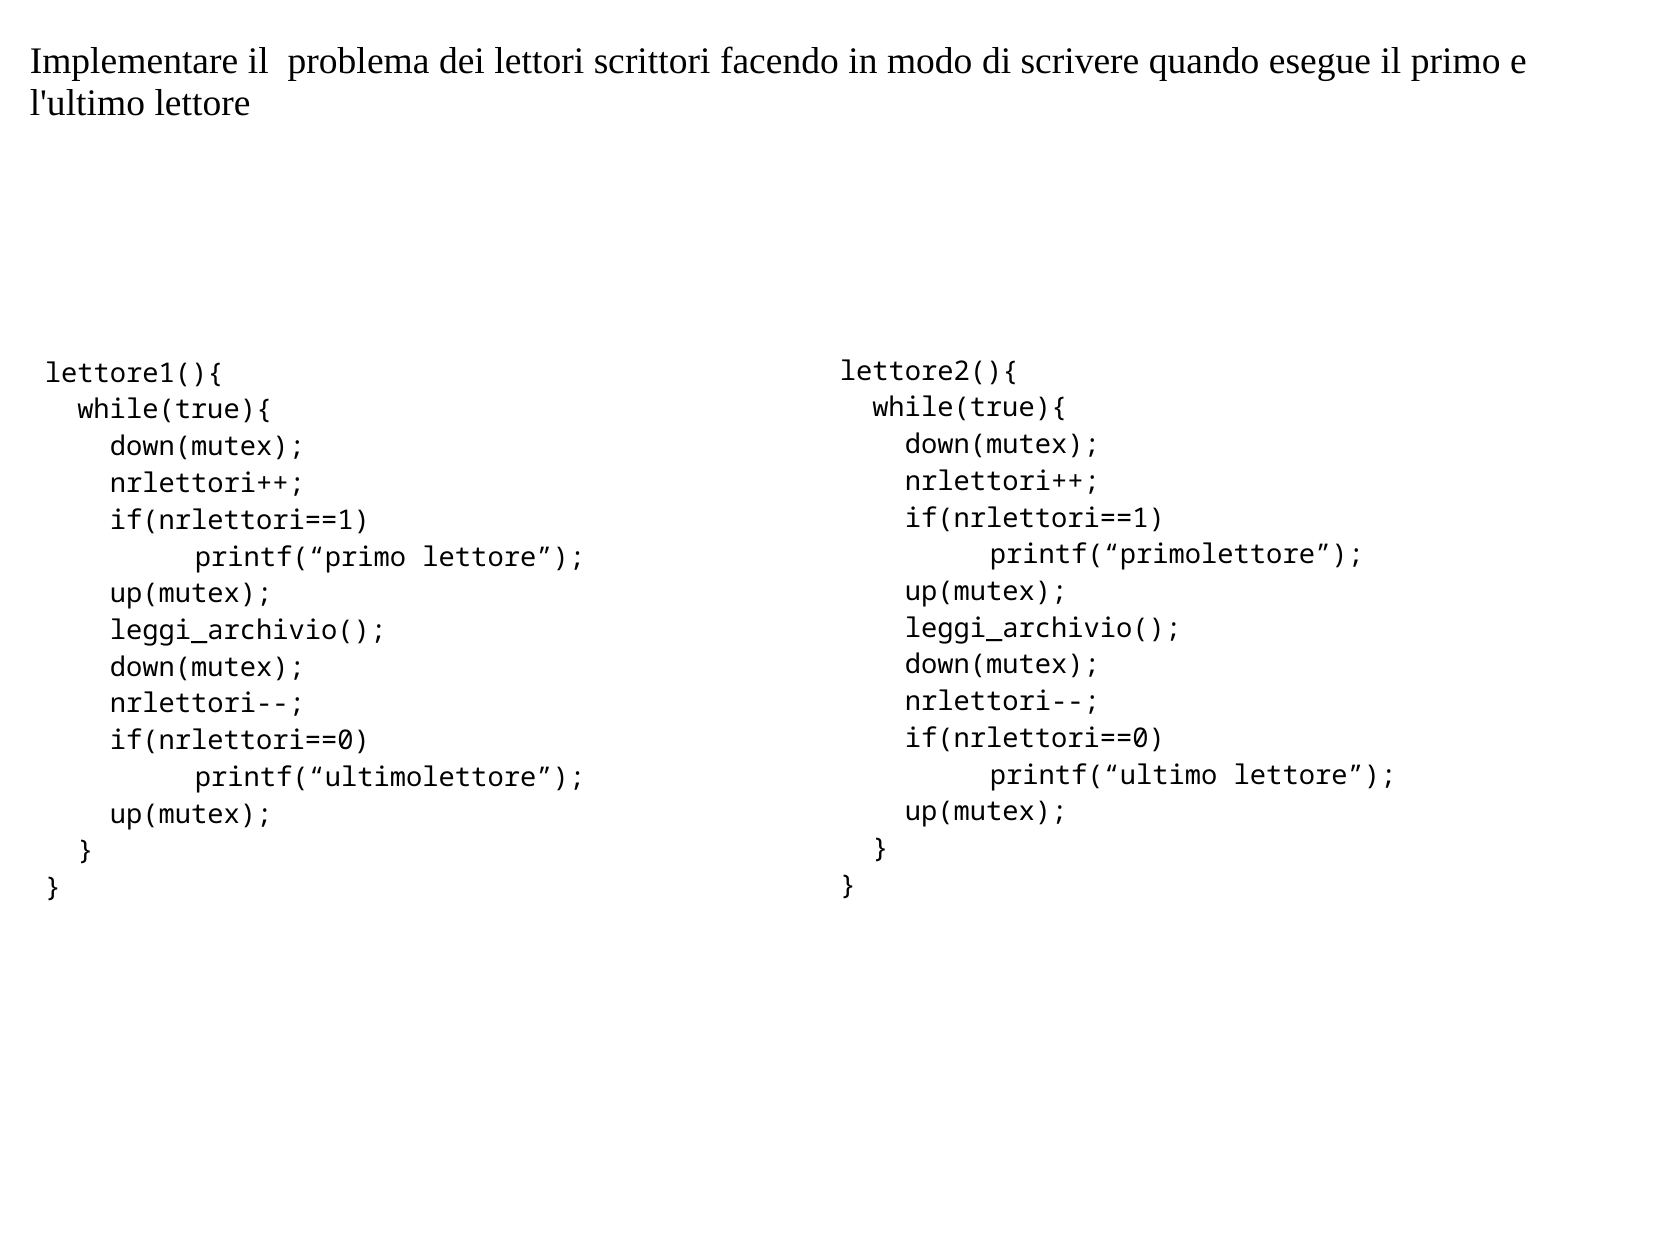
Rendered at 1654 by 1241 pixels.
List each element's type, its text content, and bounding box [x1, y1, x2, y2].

text_box Implementare il problema dei lettori scrittori facendo in modo di scrivere quando esegue il primo e l'ultimo lettore [15, 33, 1636, 132]
text_box lettore2(){ while(true){ down(mutex); nrlettori++; if(nrlettori==1) printf(“primolettore”); up(mutex); leggi_archivio(); down(mutex); nrlettori--; if(nrlettori==0) printf(“ultimo lettore”); up(mutex); } } [825, 343, 1591, 864]
text_box lettore1(){ while(true){ down(mutex); nrlettori++; if(nrlettori==1) printf(“primo lettore”); up(mutex); leggi_archivio(); down(mutex); nrlettori--; if(nrlettori==0) printf(“ultimolettore”); up(mutex); } } [30, 346, 781, 835]
